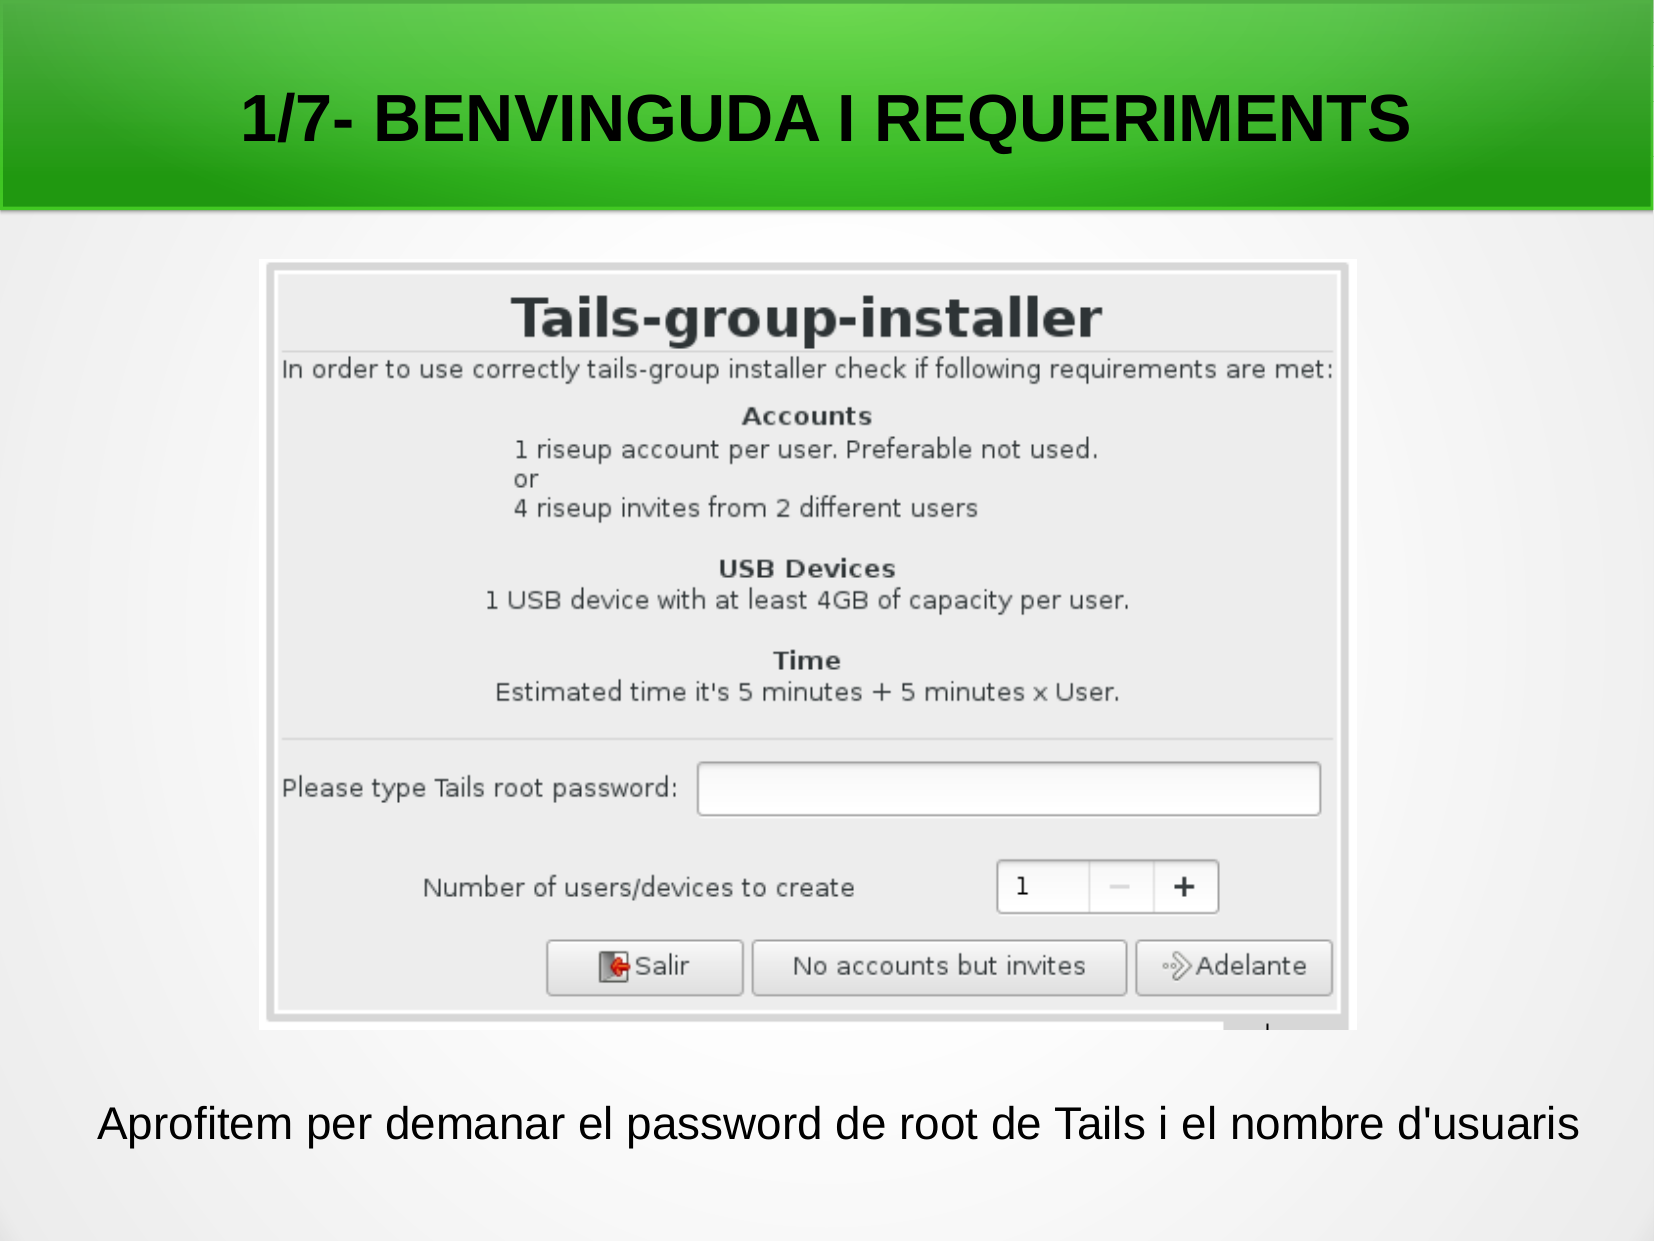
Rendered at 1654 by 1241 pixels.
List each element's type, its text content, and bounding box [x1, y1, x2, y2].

title 1/7- BENVINGUDA I REQUERIMENTS [82, 47, 1571, 189]
picture [259, 259, 1357, 1030]
text_box Aprofitem per demanar el password de root de Tails i el nombre d'usuaris [82, 1090, 1654, 1217]
